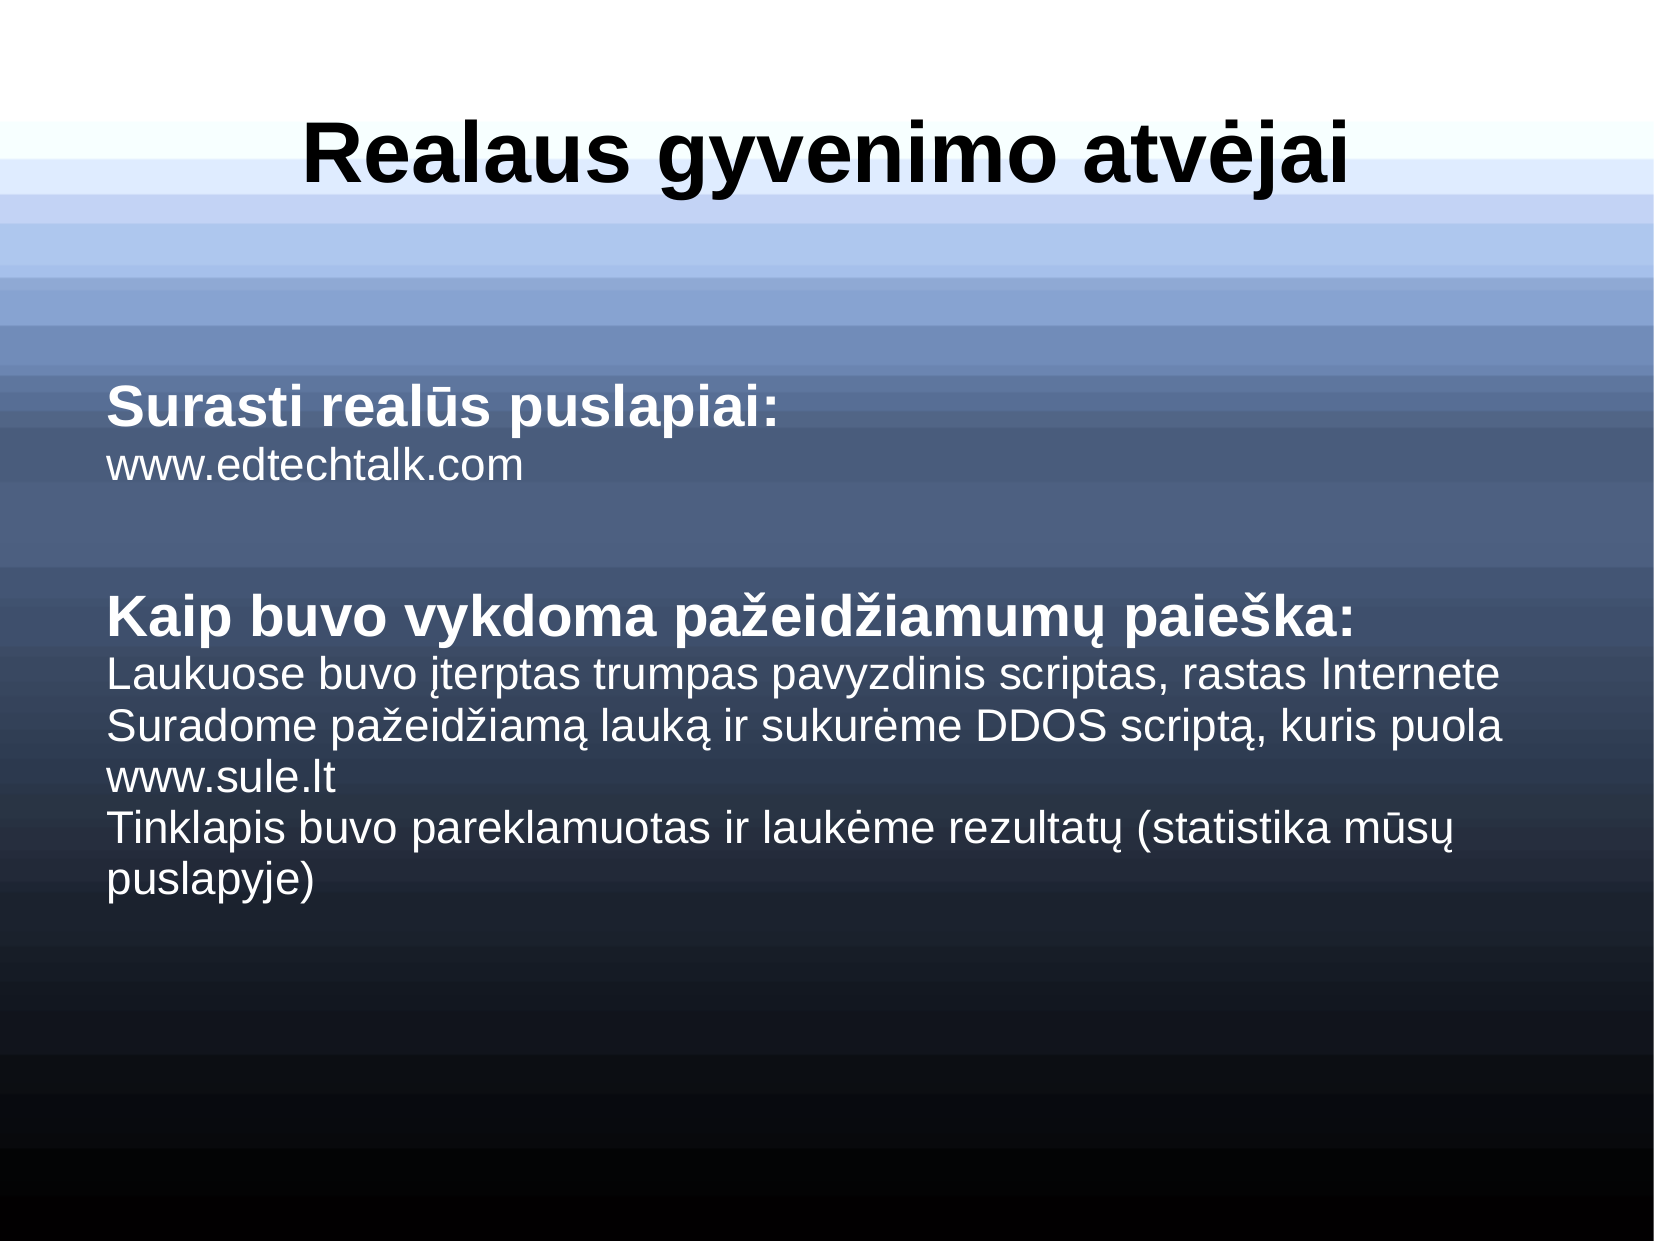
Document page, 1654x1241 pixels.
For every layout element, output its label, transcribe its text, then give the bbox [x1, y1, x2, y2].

text_box Surasti realūs puslapiai: www.edtechtalk.com Kaip buvo vykdoma pažeidžiamumų paieška: Laukuose buvo įterptas trumpas pavyzdinis scriptas, rastas Internete Suradome pažeidžiamą lauką ir sukurėme DDOS scriptą, kuris puola www.sule.lt Tinklapis buvo pareklamuotas ir laukėme rezultatų (statistika mūsų puslapyje) [92, 366, 1533, 1132]
title Realaus gyvenimo atvėjai [82, 49, 1571, 257]
picture [0, 0, 1654, 1241]
